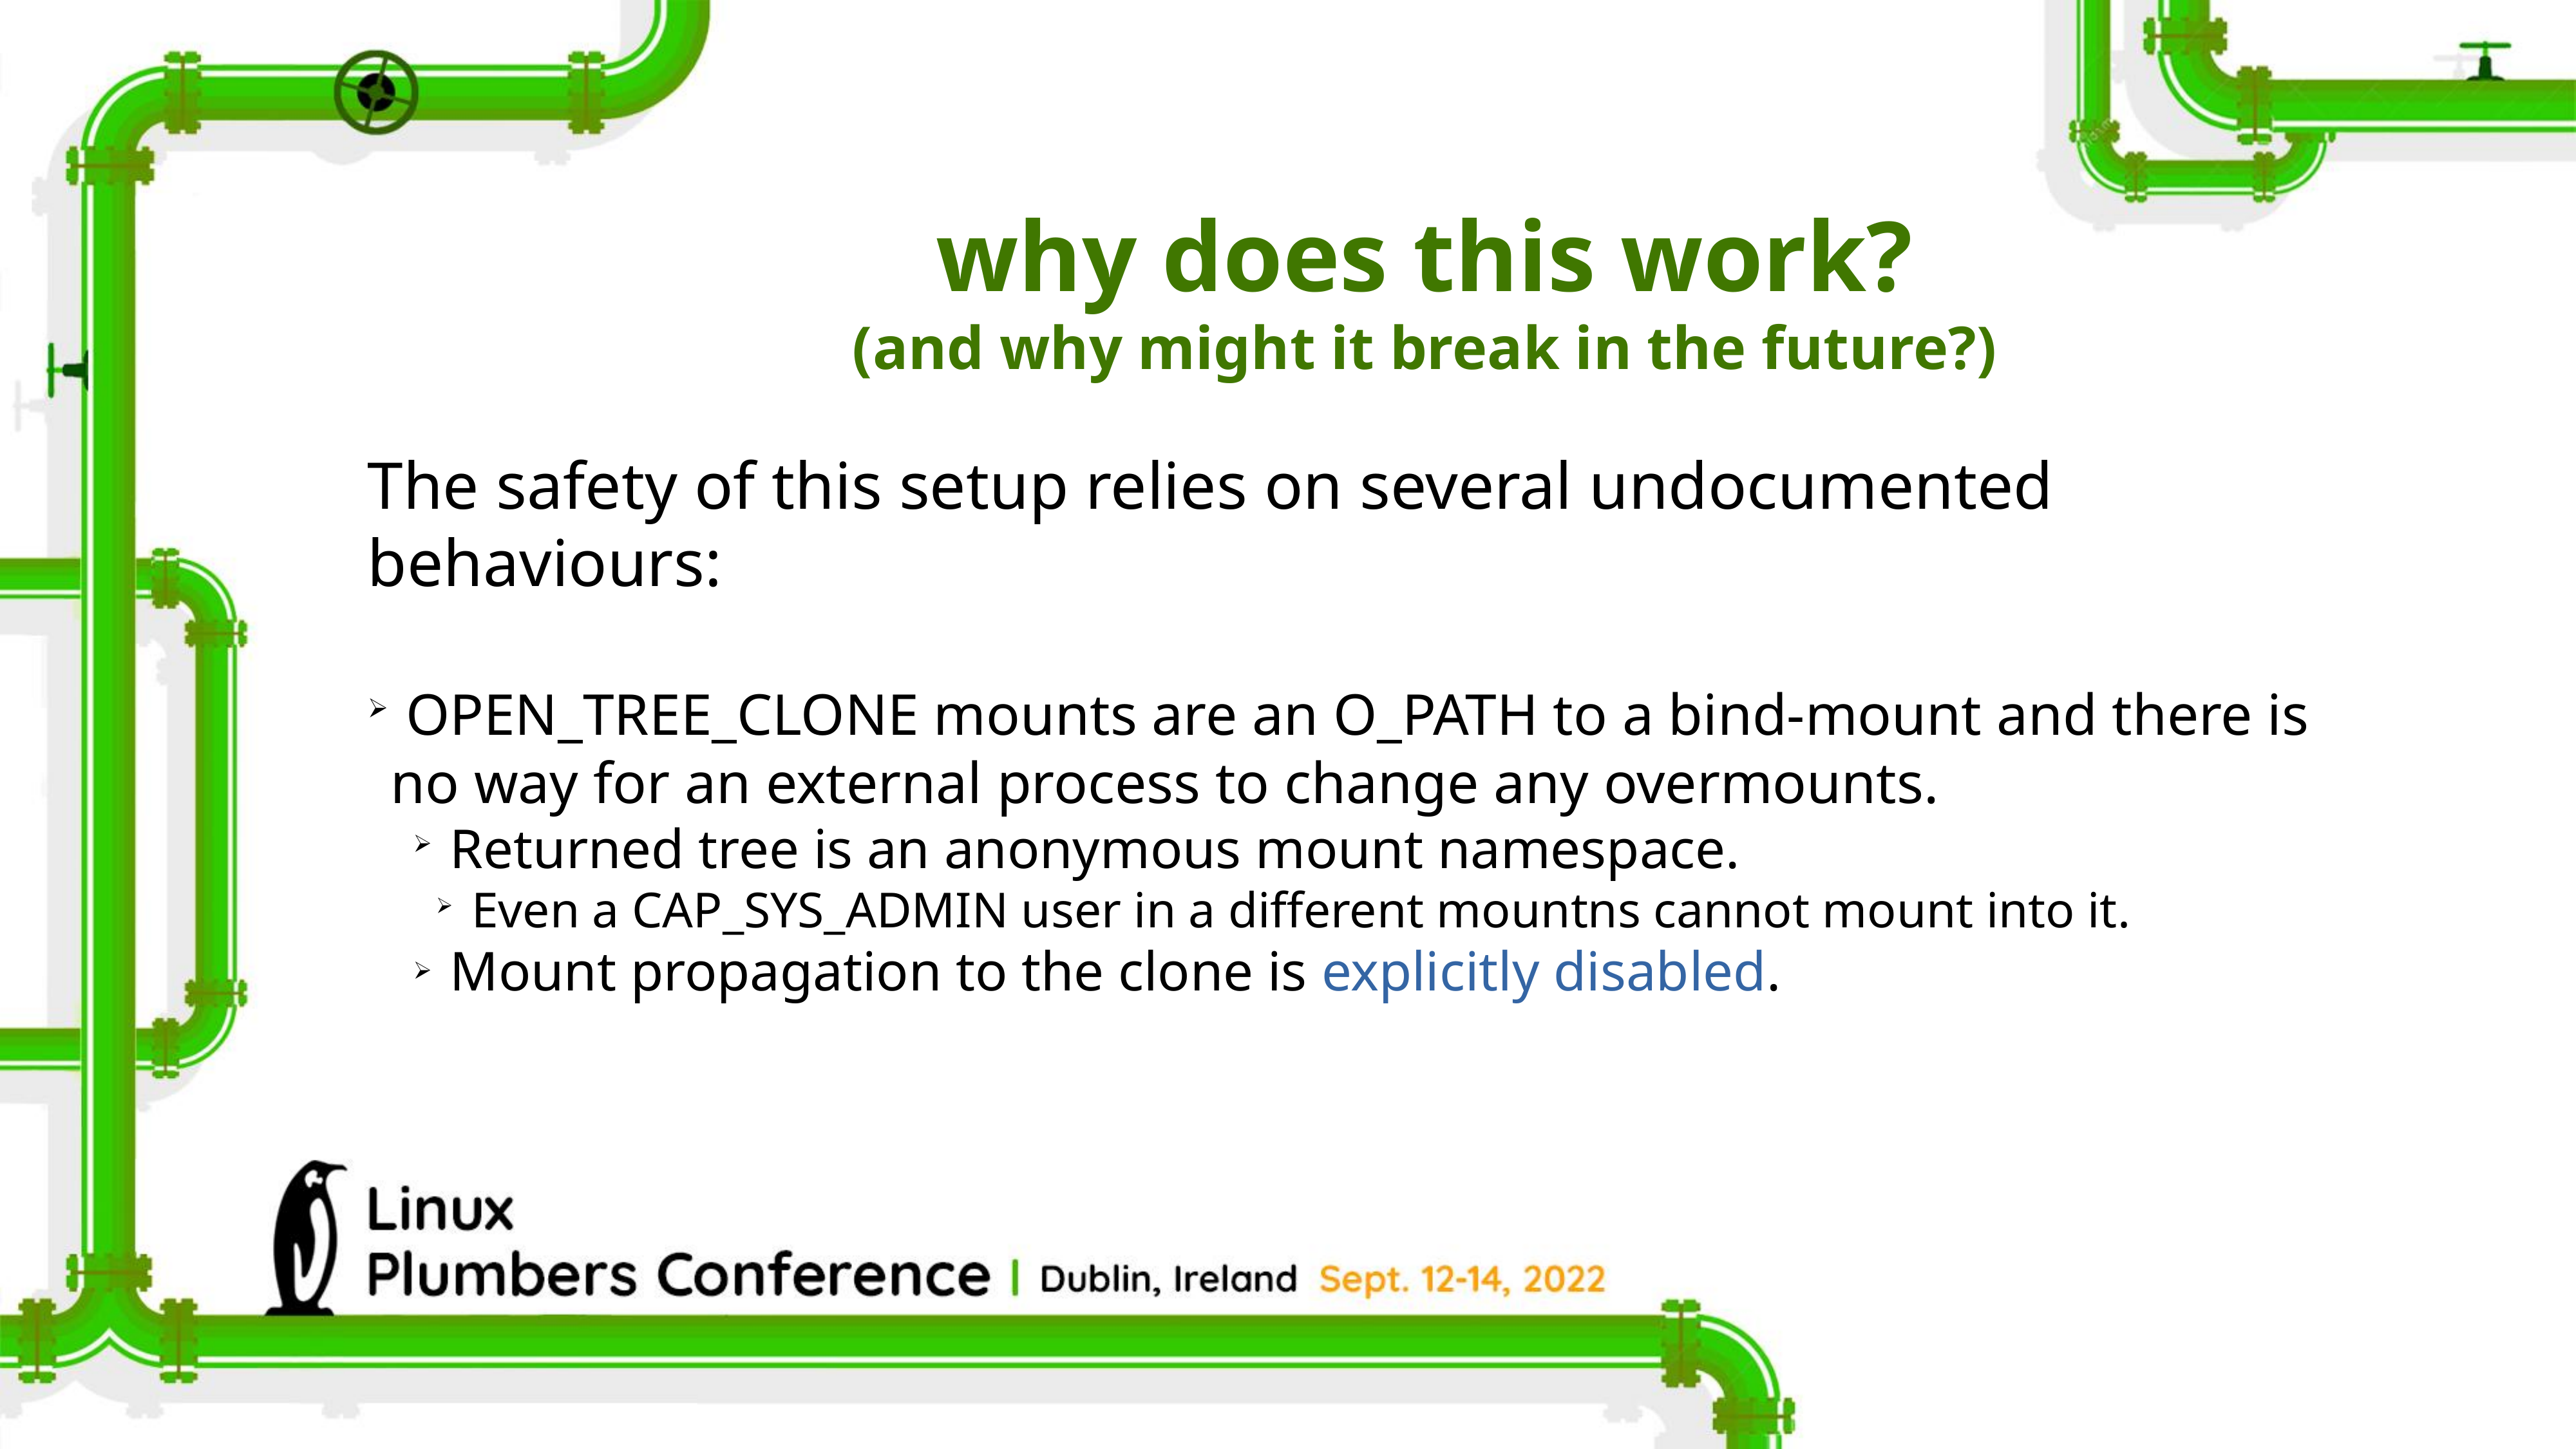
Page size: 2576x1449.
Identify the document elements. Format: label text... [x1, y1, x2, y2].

text_box The safety of this setup relies on several undocumented behaviours: OPEN_TREE_CLONE mounts are an O_PATH to a bind-mount and there is no way for an external process to change any overmounts. Returned tree is an anonymous mount namespace. Even a CAP_SYS_ADMIN user in a different mountns cannot mount into it. Mount propagation to the clone is explicitly disabled. [362, 464, 2316, 1016]
picture [0, 0, 2576, 1449]
text_box why does this work? (and why might it break in the future?) [362, 189, 2488, 464]
